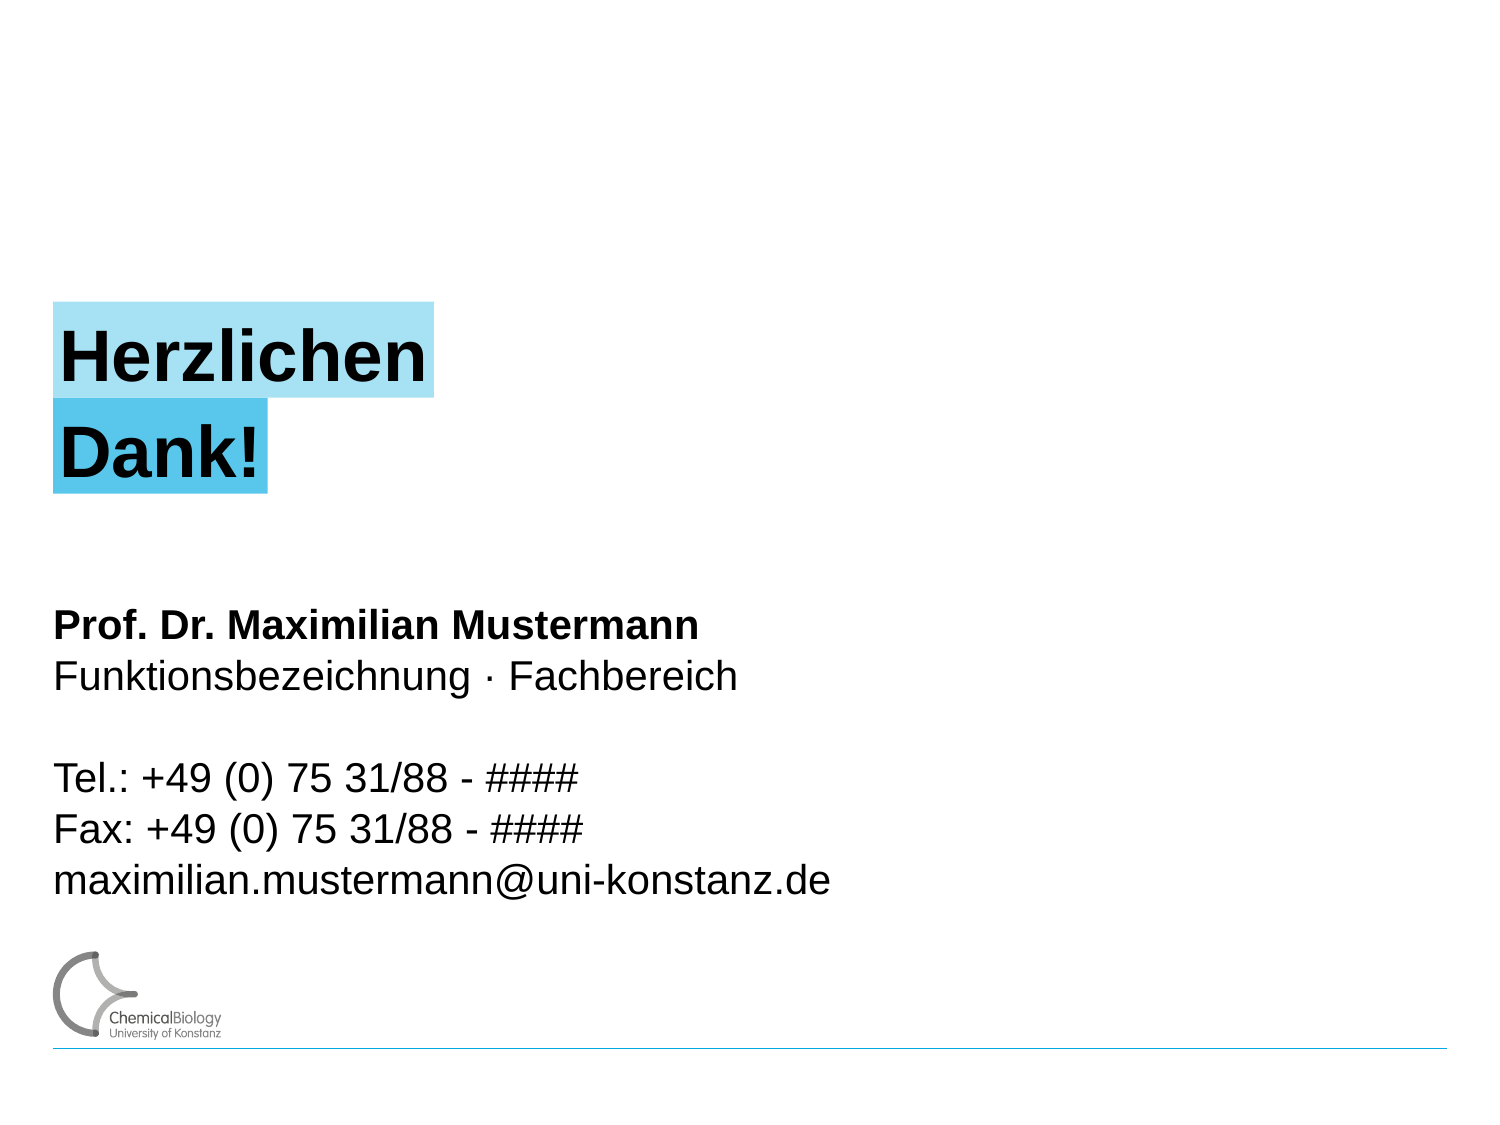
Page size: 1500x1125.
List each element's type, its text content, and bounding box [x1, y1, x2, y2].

text_box Dank! [53, 398, 268, 494]
list Prof. Dr. Maximilian Mustermann Funktionsbezeichnung · Fachbereich Tel.: +49 (0) 75 31/88 - #### Fax: +49 (0) 75 31/88 - #### maximilian.mustermann@uni-konstanz.de [53, 596, 1447, 988]
text_box Herzlichen [53, 301, 434, 398]
